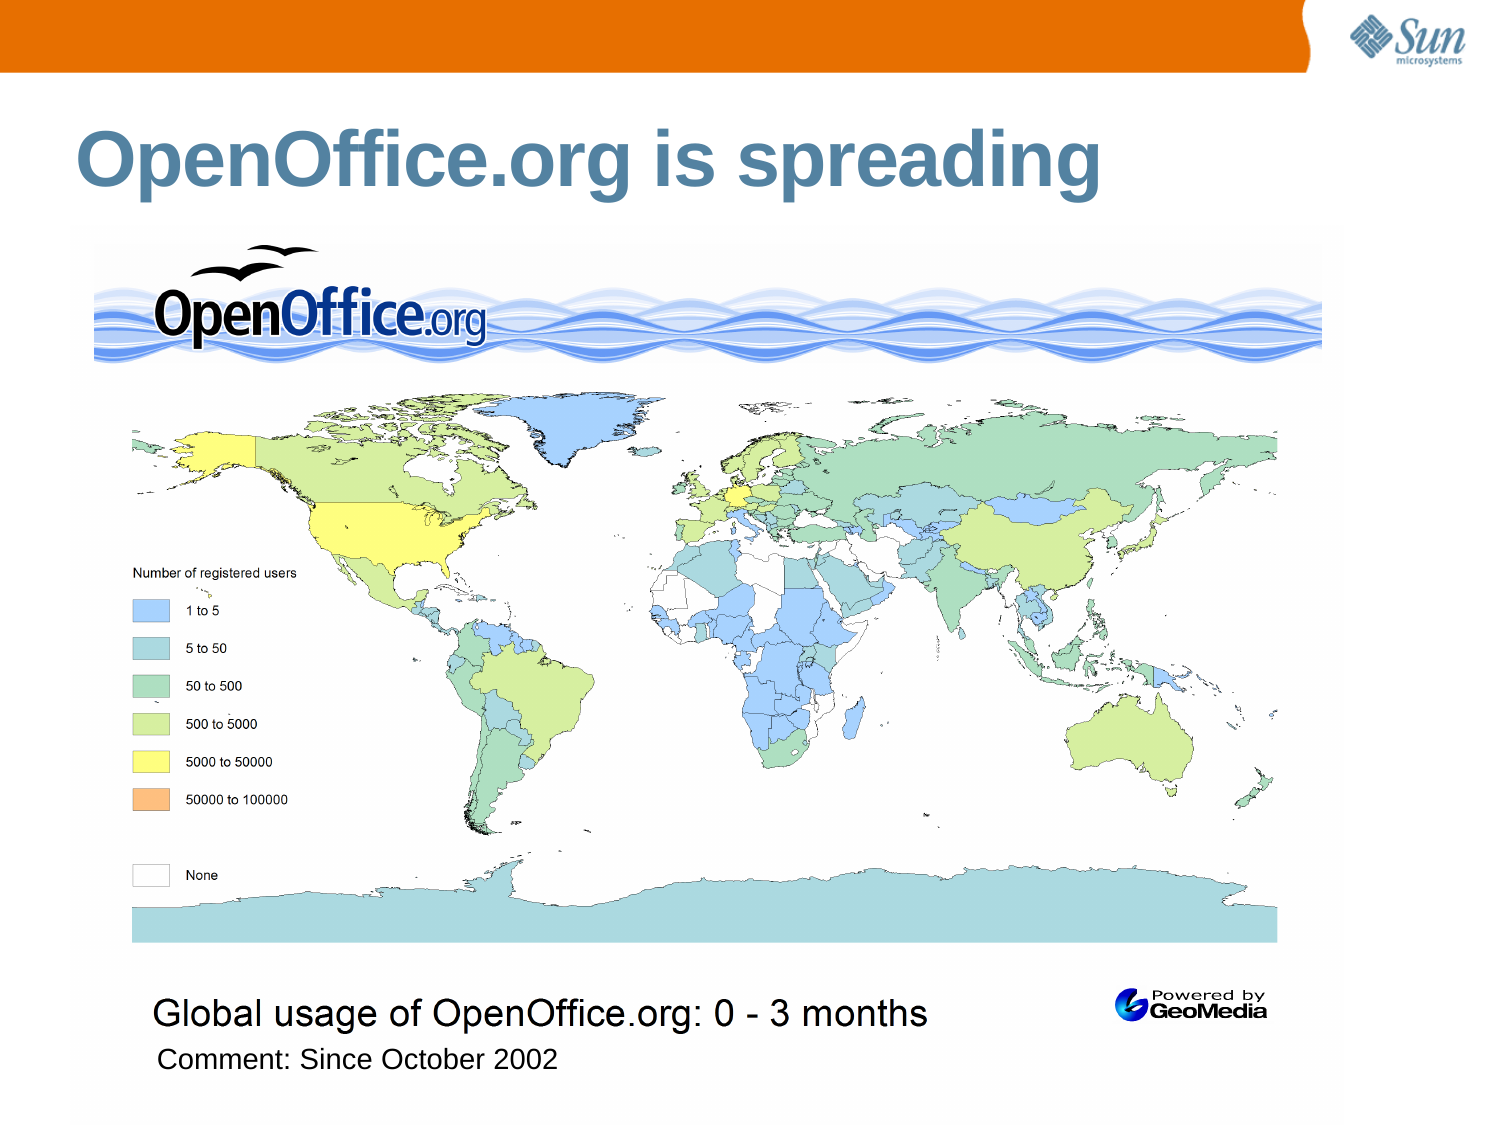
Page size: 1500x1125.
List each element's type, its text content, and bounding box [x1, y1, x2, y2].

picture [70, 225, 1344, 1125]
picture [0, 0, 1500, 75]
title OpenOffice.org is spreading [75, 122, 1438, 228]
text_box Comment: Since October 2002 [156, 1042, 1208, 1076]
